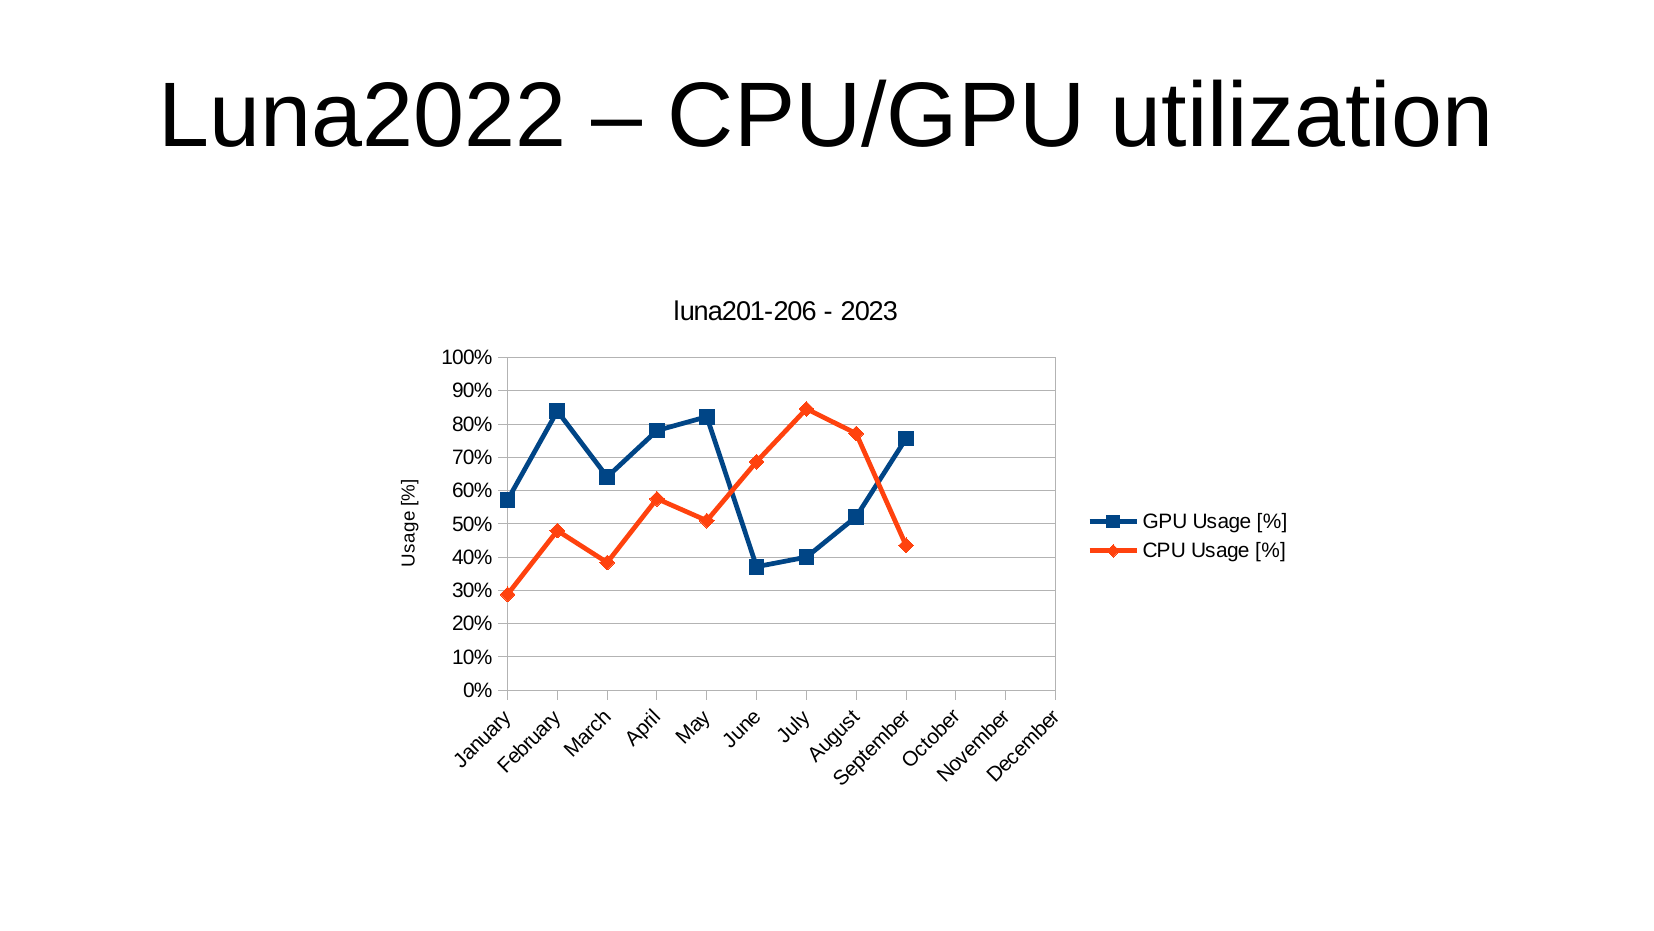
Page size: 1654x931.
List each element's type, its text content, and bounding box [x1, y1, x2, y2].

title Luna2022 – CPU/GPU utilization [82, 37, 1571, 193]
chart [362, 270, 1308, 802]
